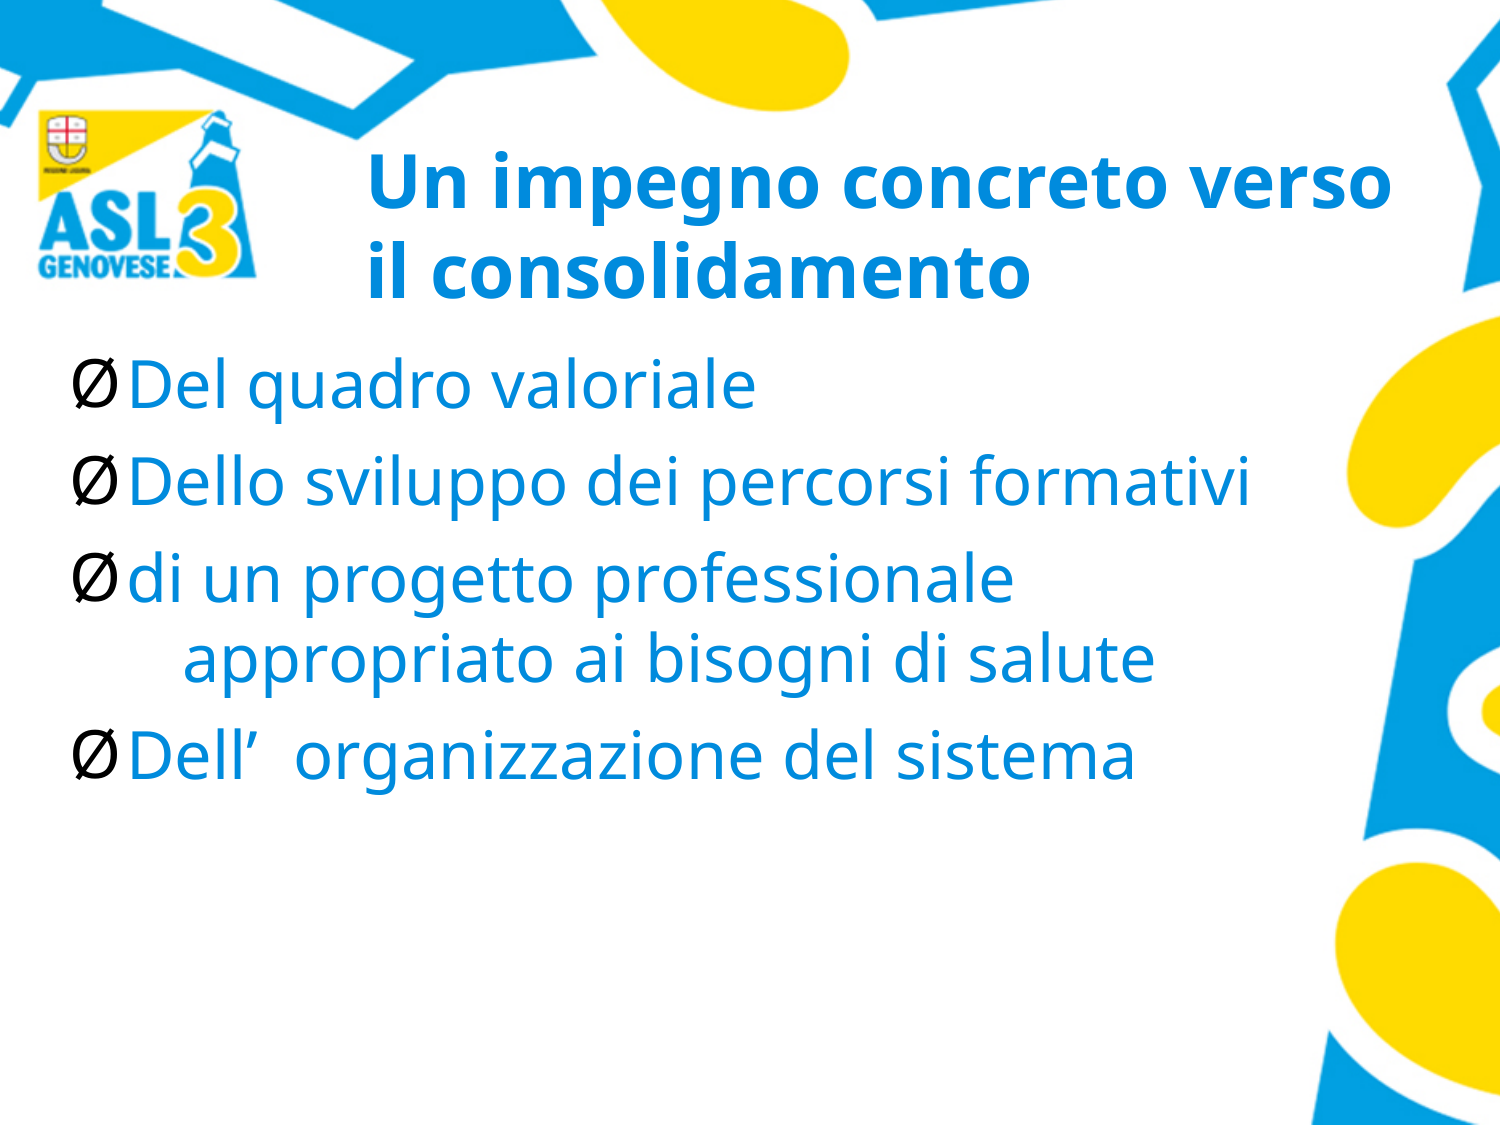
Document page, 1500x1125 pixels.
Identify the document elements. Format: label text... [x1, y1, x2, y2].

list Del quadro valoriale Dello sviluppo dei percorsi formativi di un progetto professionale appropriato ai bisogni di salute Dell’ organizzazione del sistema [54, 334, 1367, 1054]
title Un impegno concreto verso il consolidamento [350, 126, 1413, 243]
